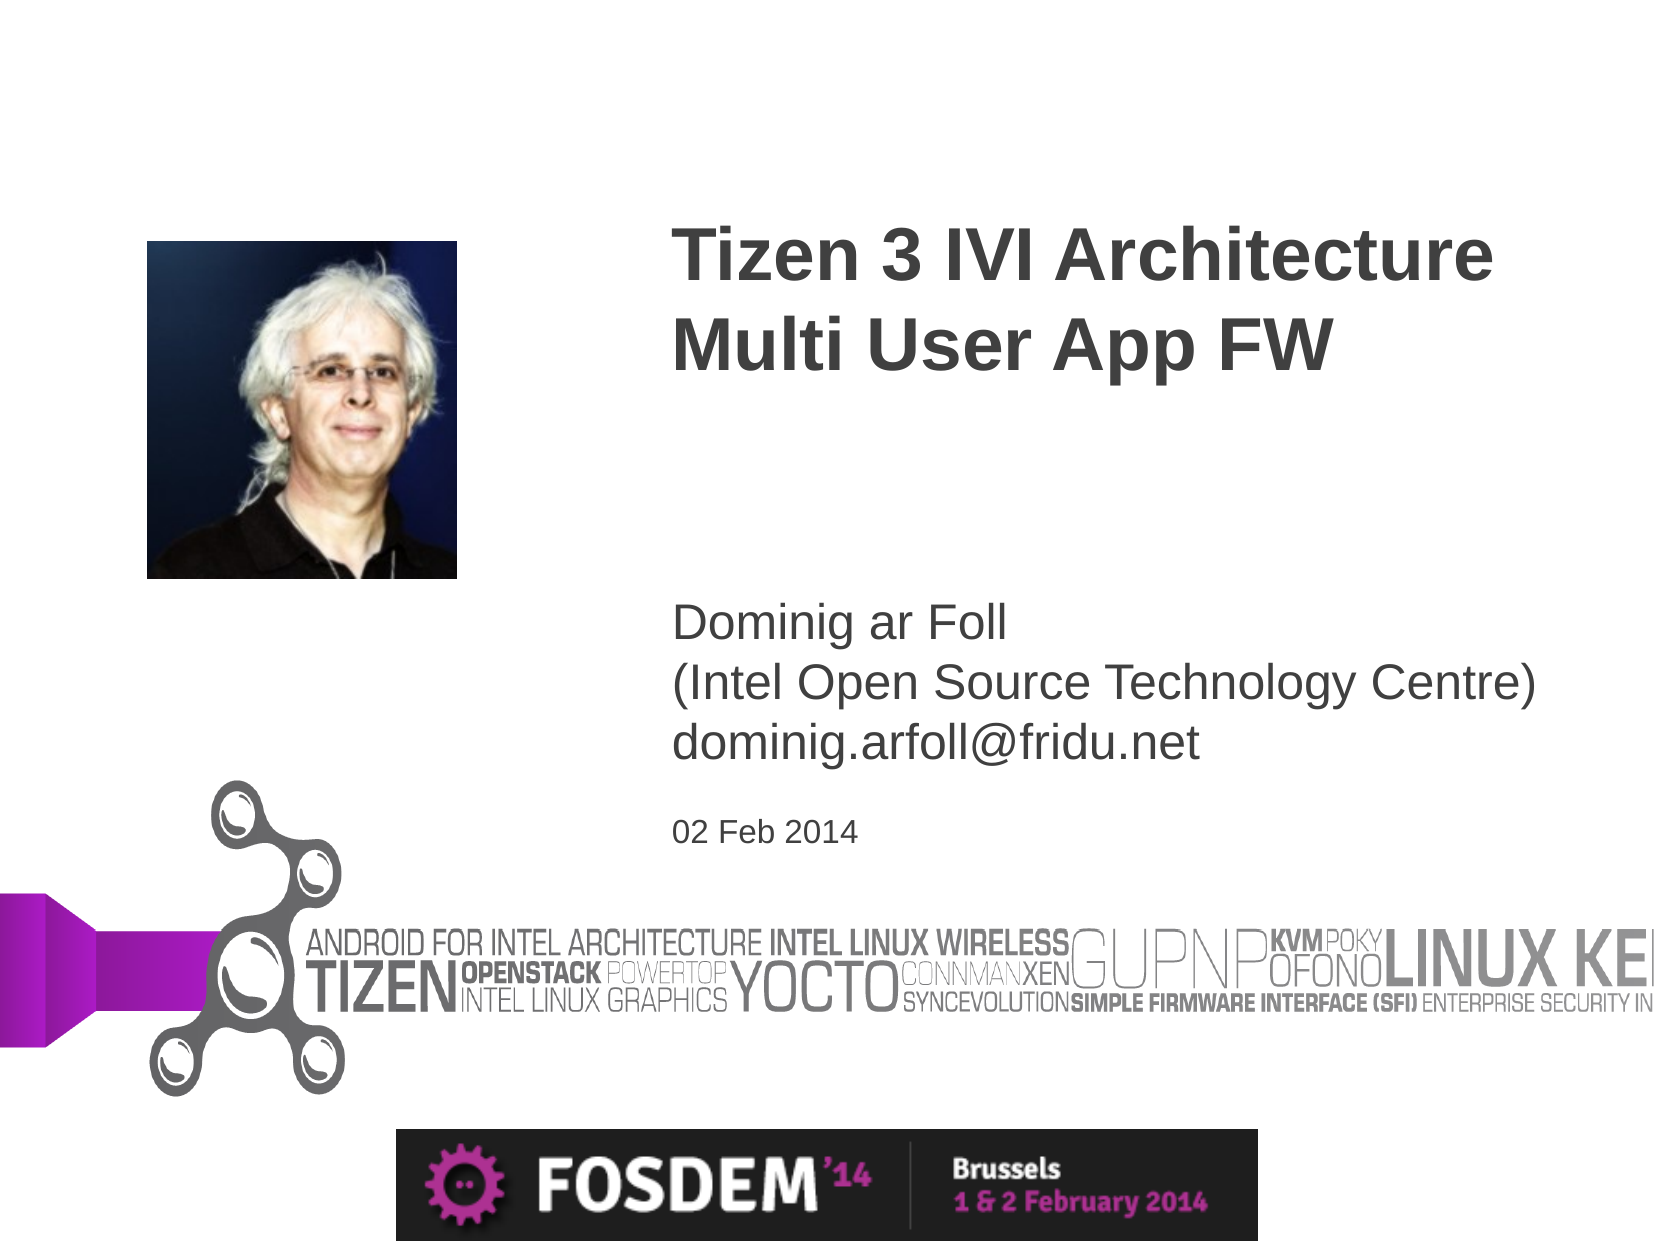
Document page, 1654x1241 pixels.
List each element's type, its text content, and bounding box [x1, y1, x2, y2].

title Tizen 3 IVI Architecture Multi User App FW [671, 205, 1614, 486]
picture [0, 0, 1654, 1241]
text_box Dominig ar Foll (Intel Open Source Technology Centre) dominig.arfoll@fridu.net 02 Feb 2014 [671, 590, 1563, 928]
